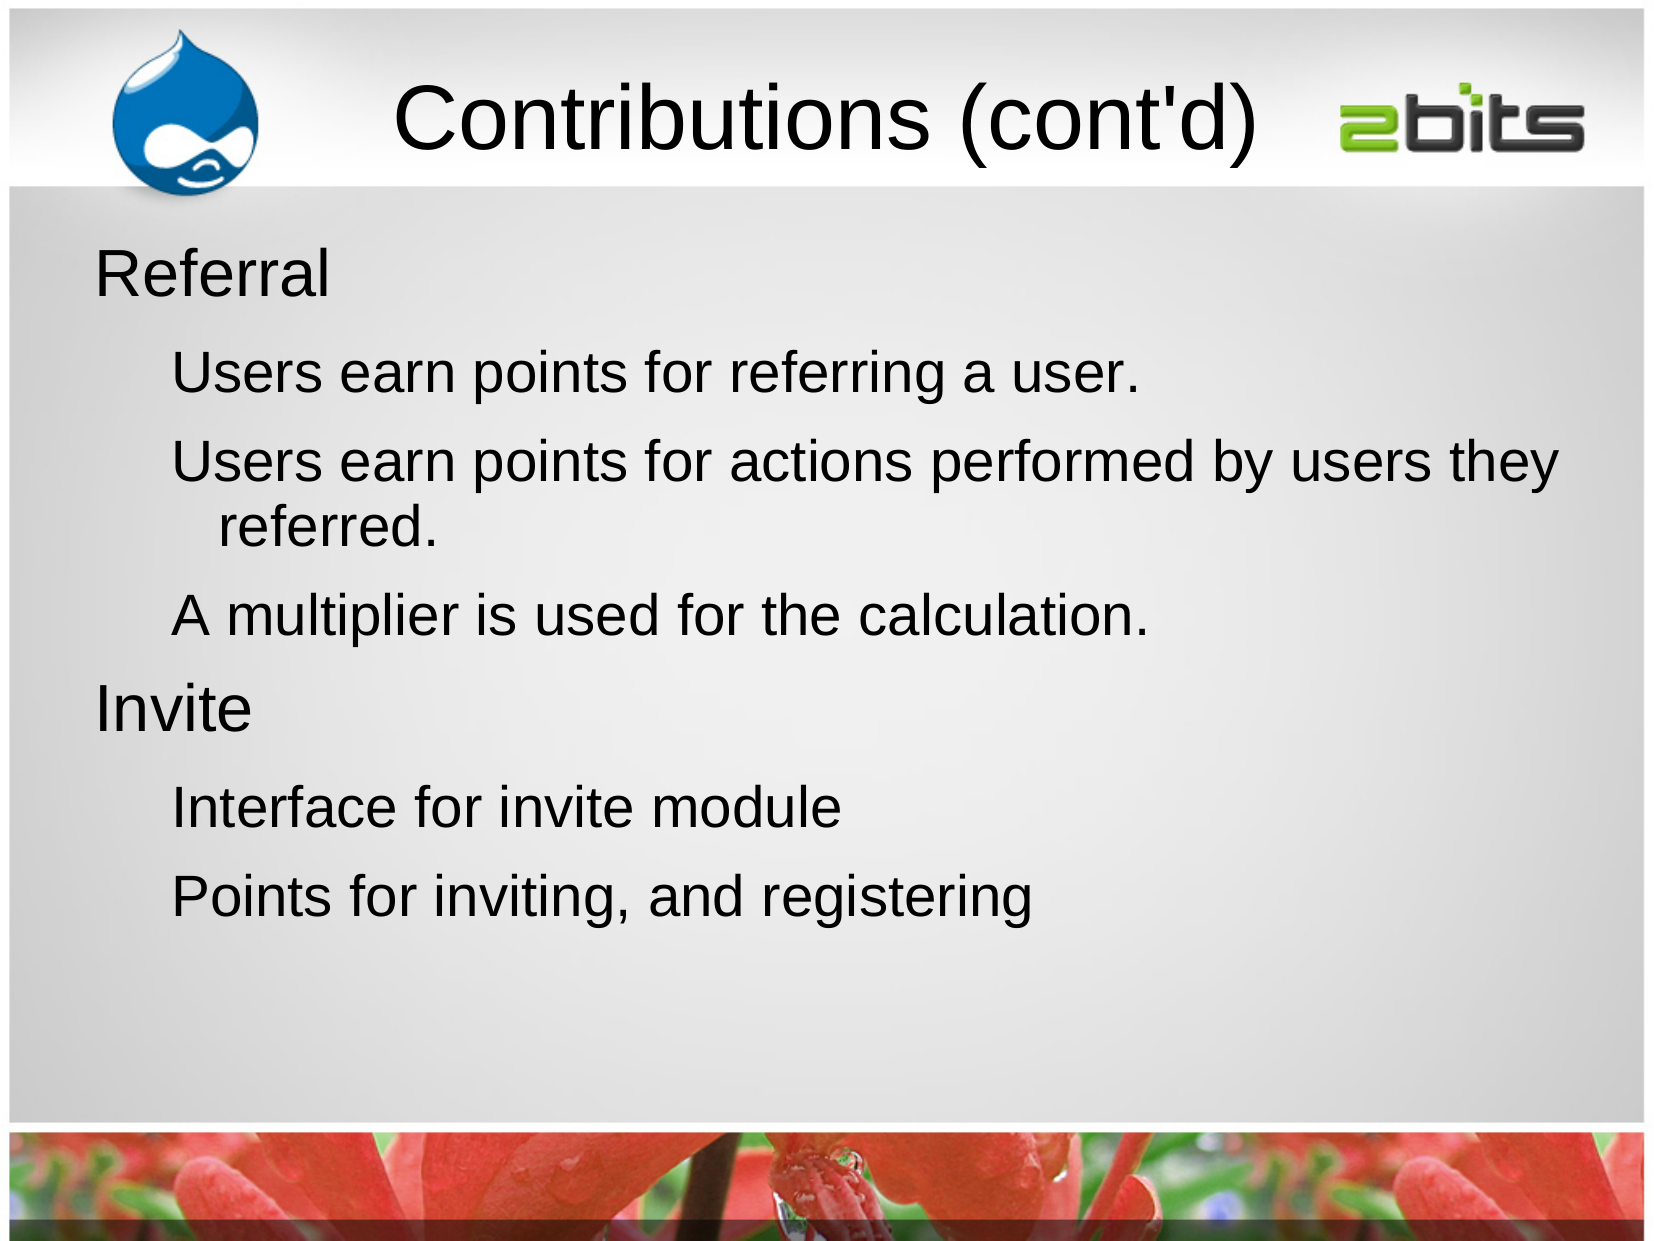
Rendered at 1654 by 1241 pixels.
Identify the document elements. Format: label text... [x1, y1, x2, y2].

title Contributions (cont'd) [82, 21, 1571, 214]
list Referral Users earn points for referring a user. Users earn points for actions performed by users they referred. A multiplier is used for the calculation. Invite Interface for invite module Points for inviting, and registering [76, 235, 1565, 1107]
picture [0, 0, 1654, 1241]
